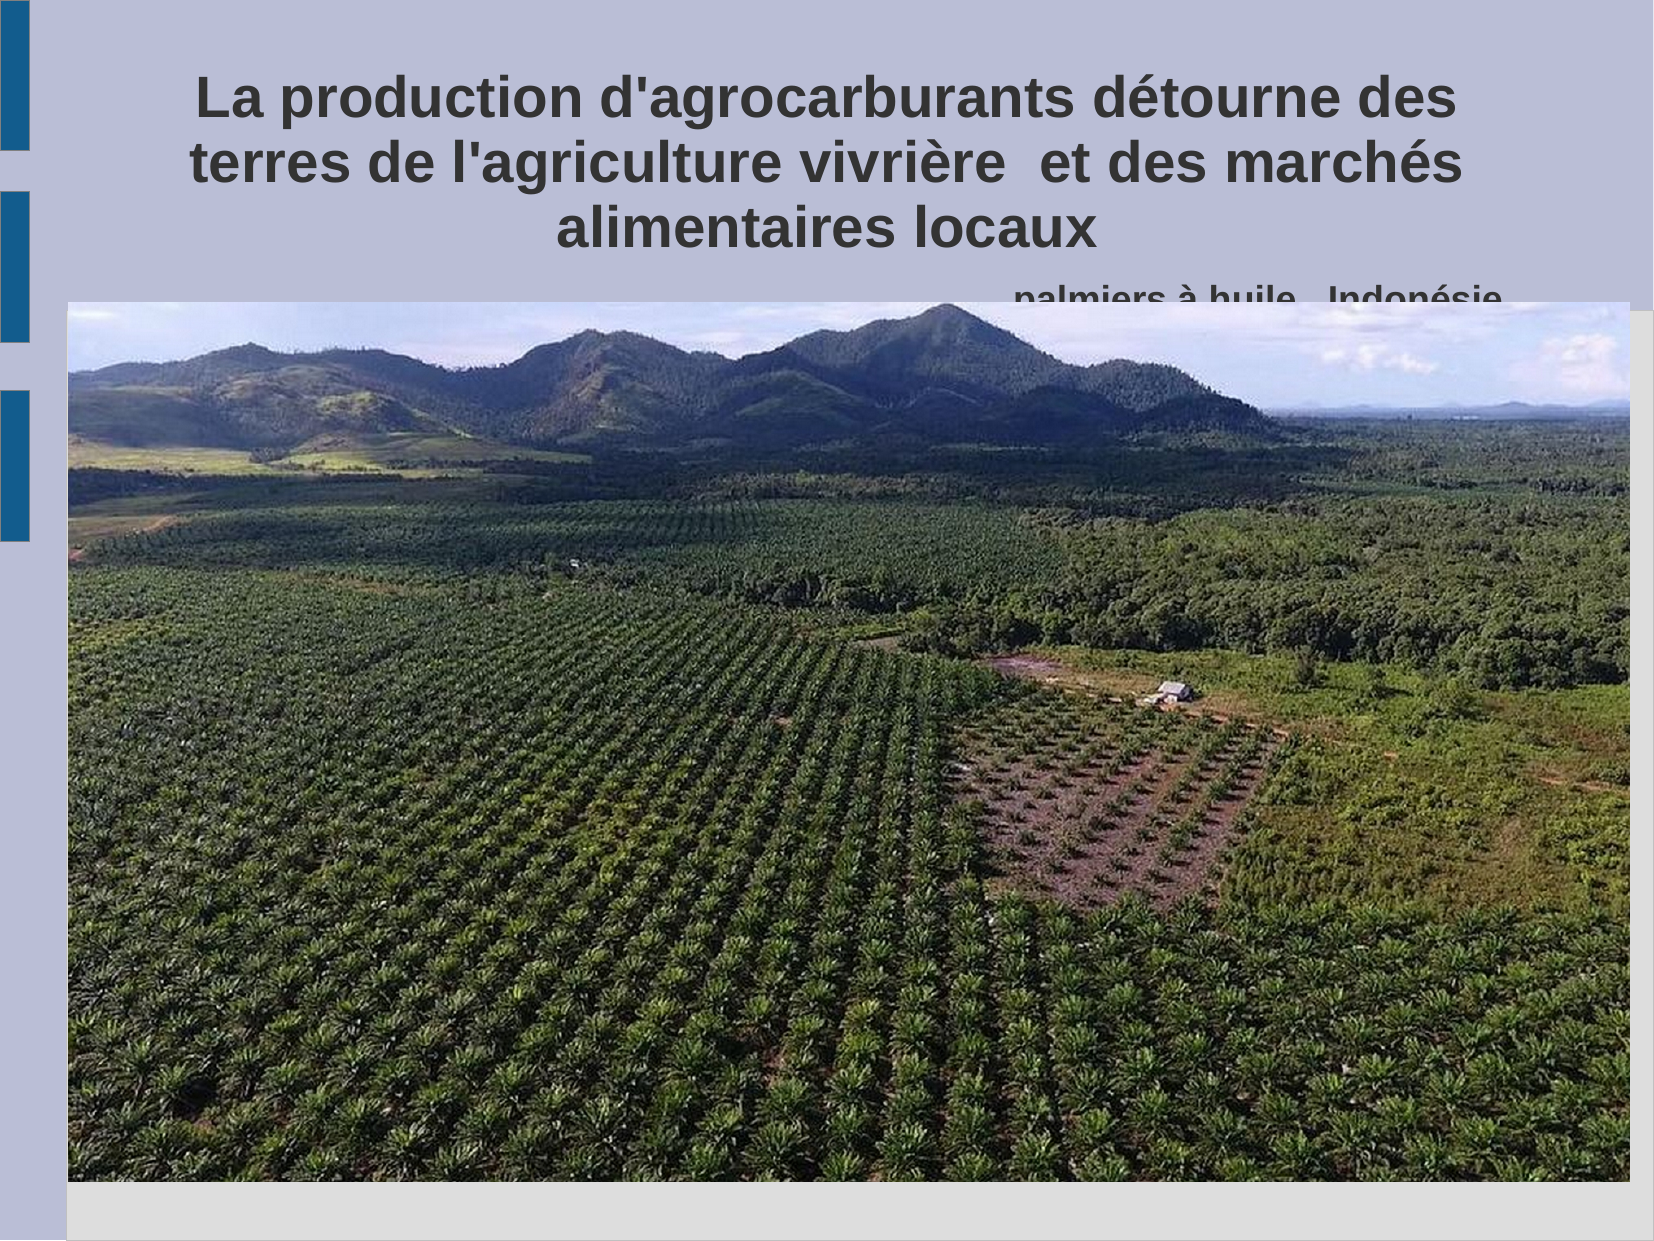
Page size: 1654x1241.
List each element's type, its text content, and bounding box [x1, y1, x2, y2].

picture [68, 302, 1630, 1182]
title La production d'agrocarburants détourne des terres de l'agriculture vivrière et des marchés alimentaires locaux palmiers à huile , Indonésie [121, 61, 1534, 302]
